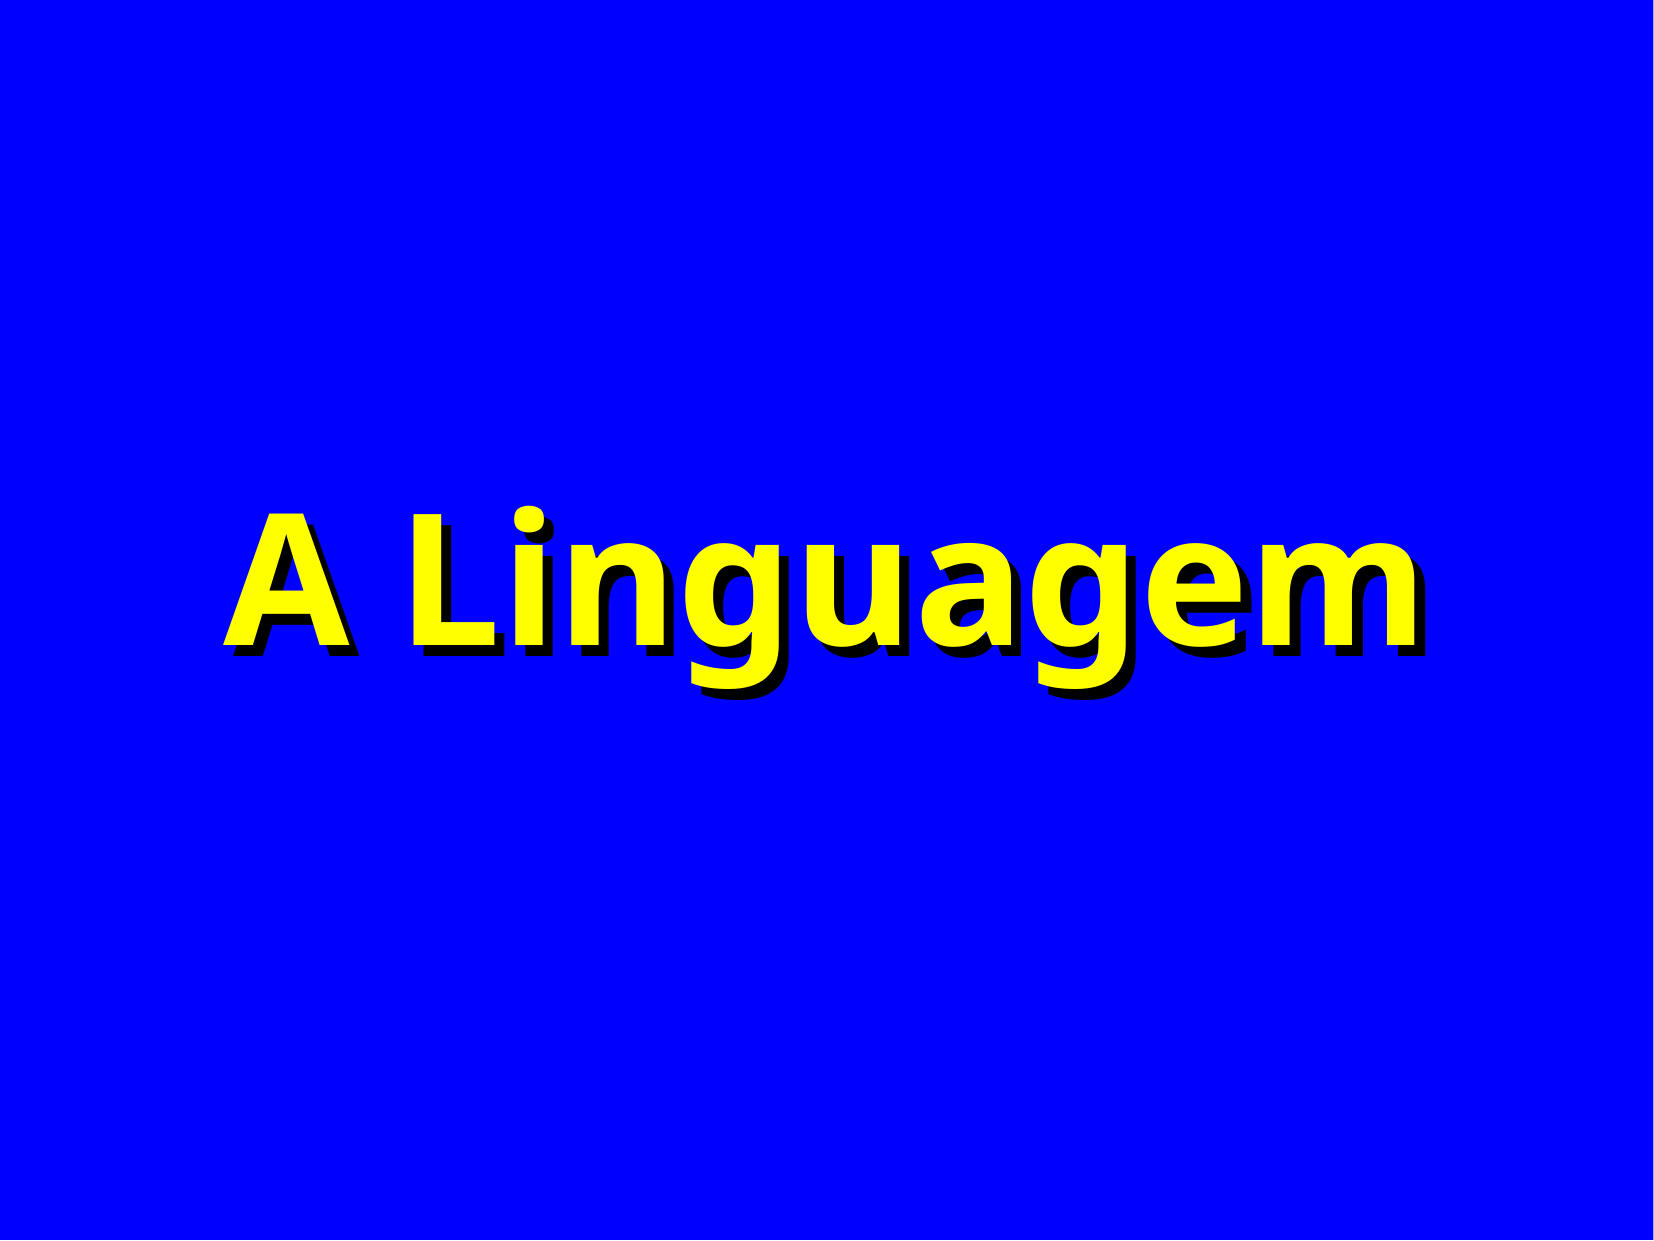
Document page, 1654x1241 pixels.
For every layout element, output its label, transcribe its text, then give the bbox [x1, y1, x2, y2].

text_box A Linguagem [82, 49, 1571, 1109]
